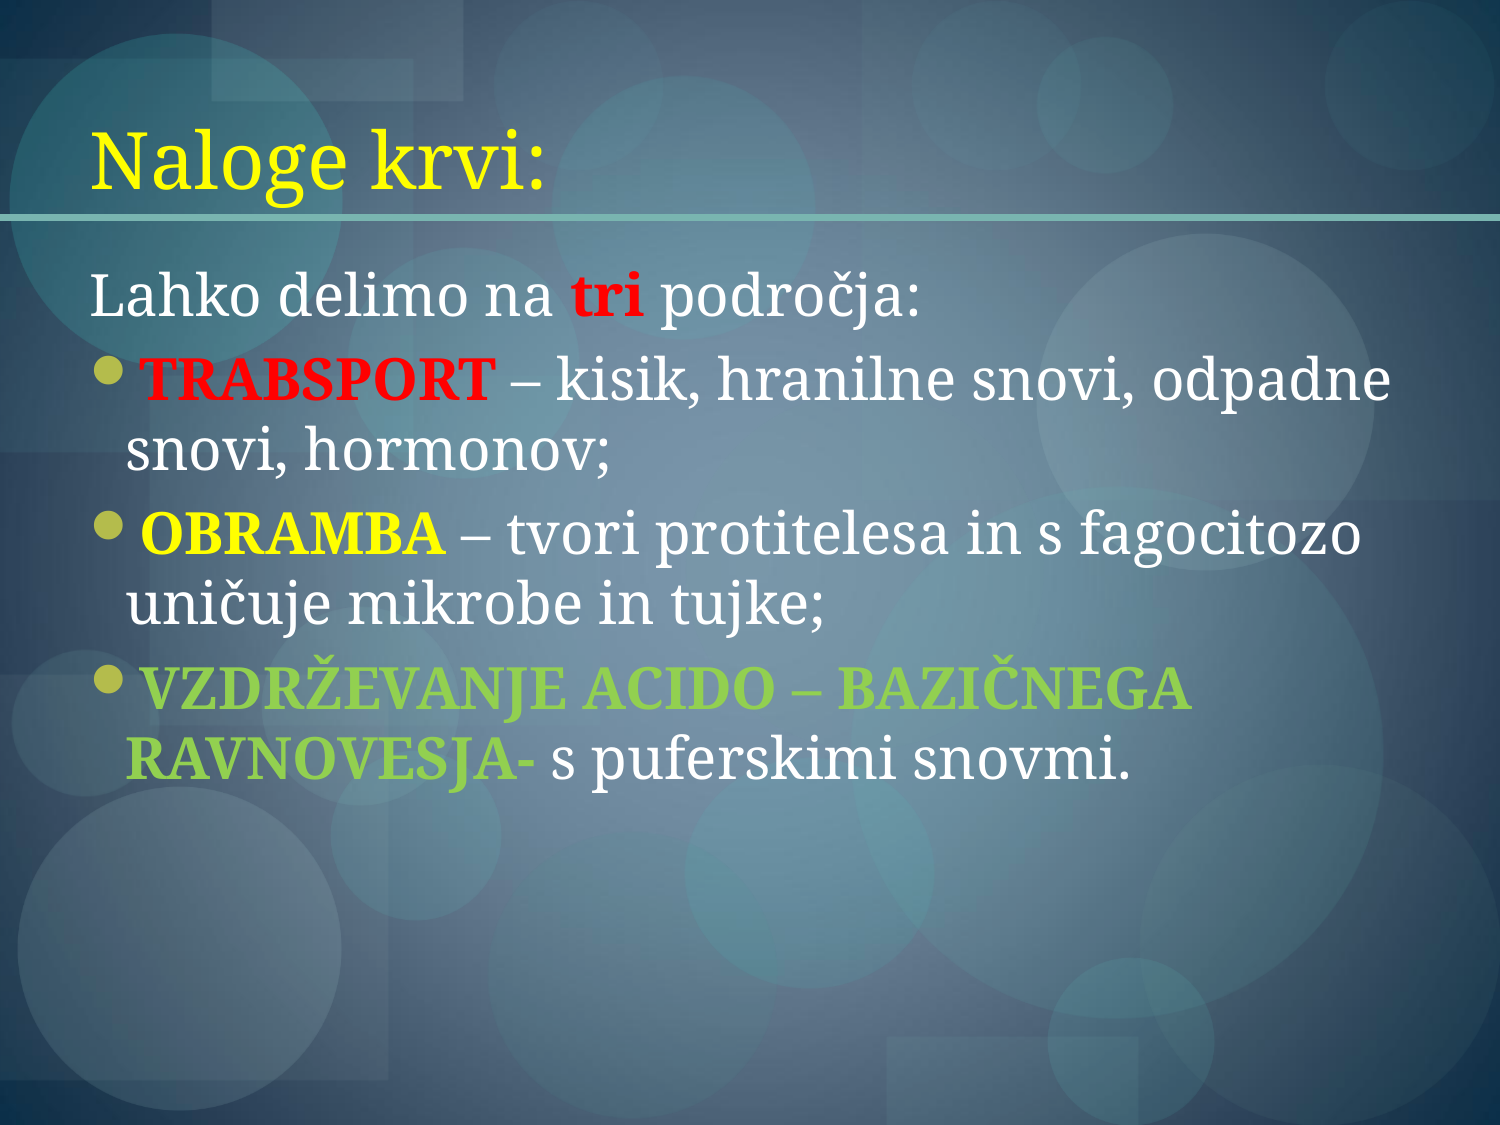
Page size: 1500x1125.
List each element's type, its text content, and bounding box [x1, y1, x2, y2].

picture [0, 0, 1500, 1125]
text_box Lahko delimo na tri področja: TRABSPORT – kisik, hranilne snovi, odpadne snovi, hormonov; OBRAMBA – tvori protitelesa in s fagocitozo uničuje mikrobe in tujke; VZDRŽEVANJE ACIDO – BAZIČNEGA RAVNOVESJA- s puferskimi snovmi. [74, 249, 1425, 1000]
text_box Naloge krvi: [74, 26, 1425, 214]
